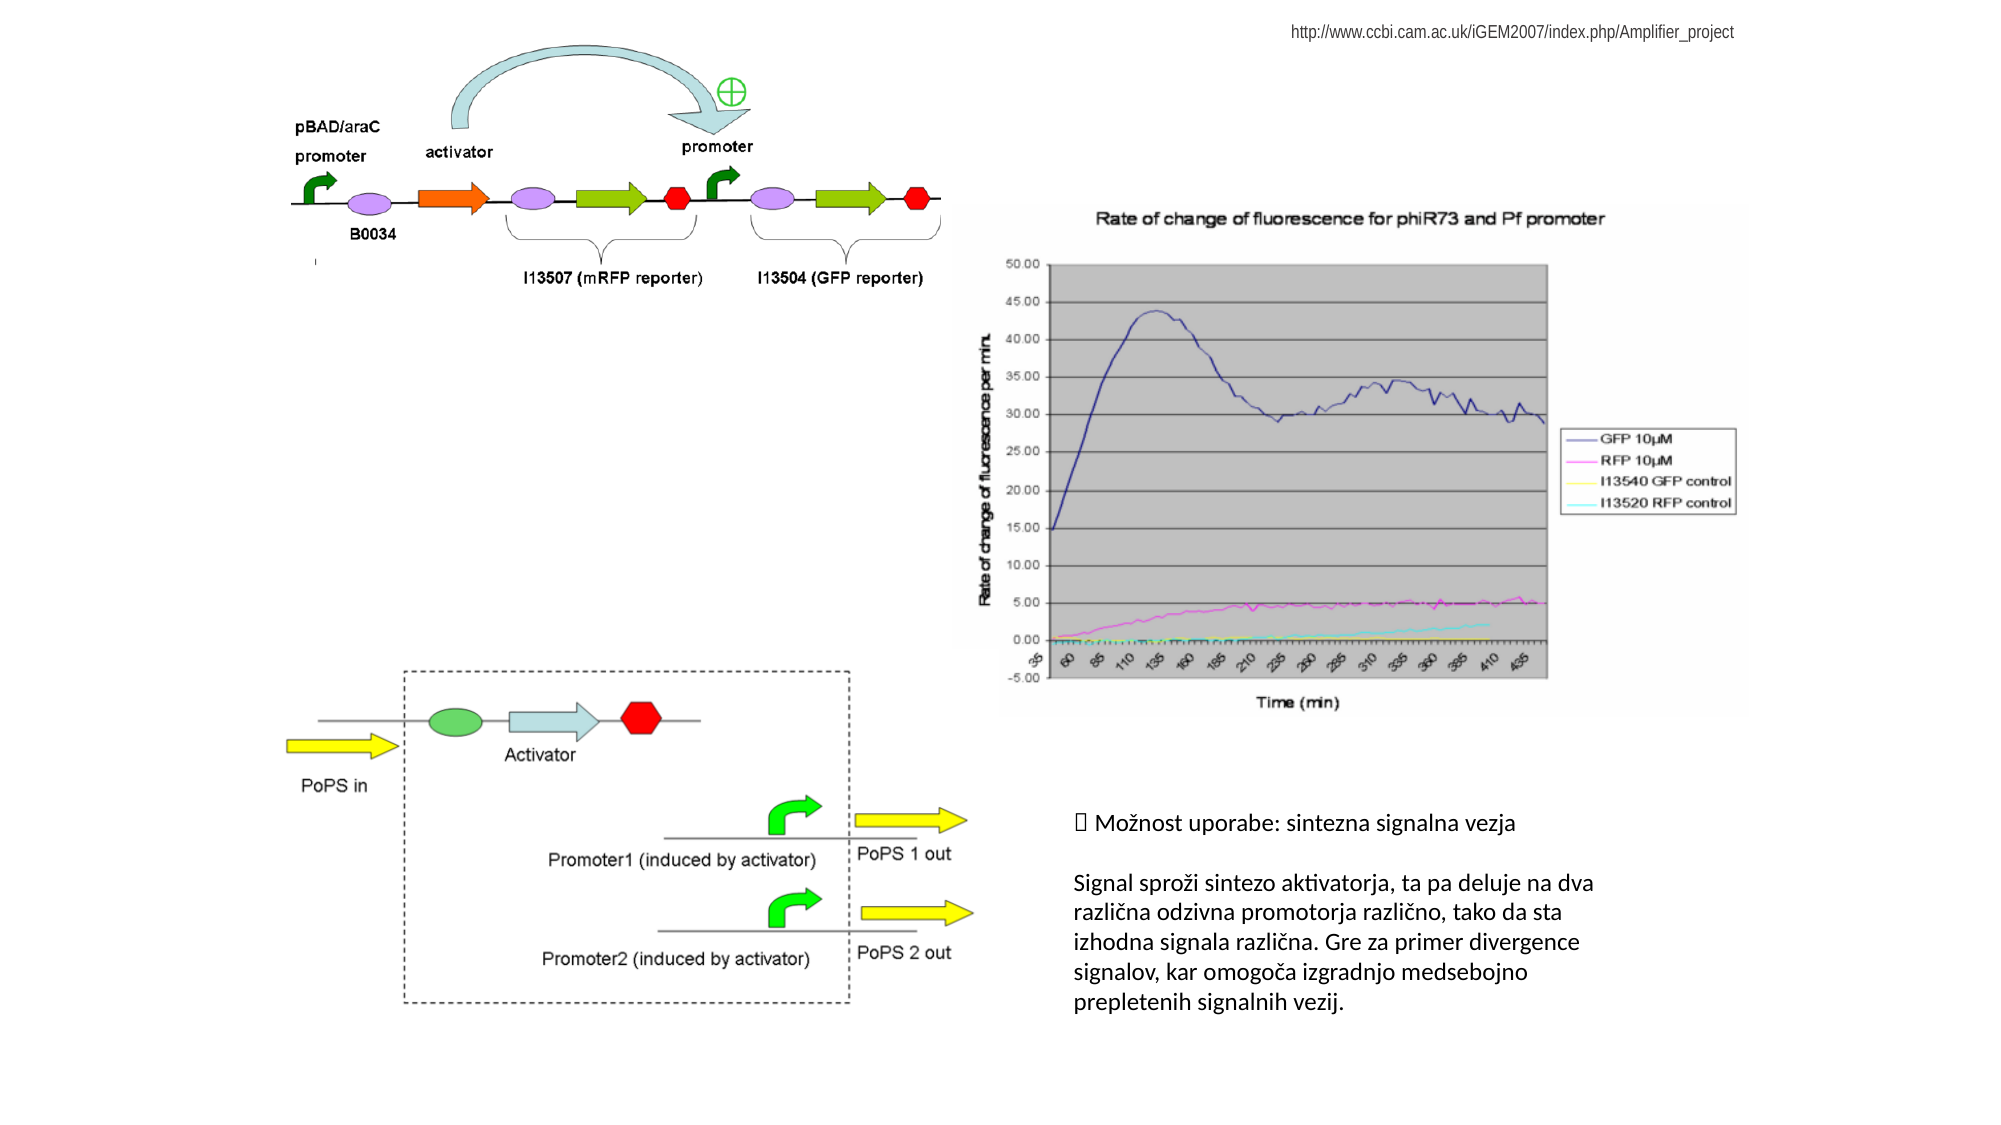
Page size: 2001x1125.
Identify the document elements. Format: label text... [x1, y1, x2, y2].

picture [291, 30, 941, 311]
picture [277, 204, 1749, 1027]
text_box  Možnost uporabe: sintezna signalna vezja Signal sproži sintezo aktivatorja, ta pa deluje na dva različna odzivna promotorja različno, tako da sta izhodna signala različna. Gre za primer divergence signalov, kar omogoča izgradnjo medsebojno prepletenih signalnih vezij. [1059, 798, 1650, 1024]
text_box http://www.ccbi.cam.ac.uk/iGEM2007/index.php/Amplifier_project [998, 11, 1749, 50]
